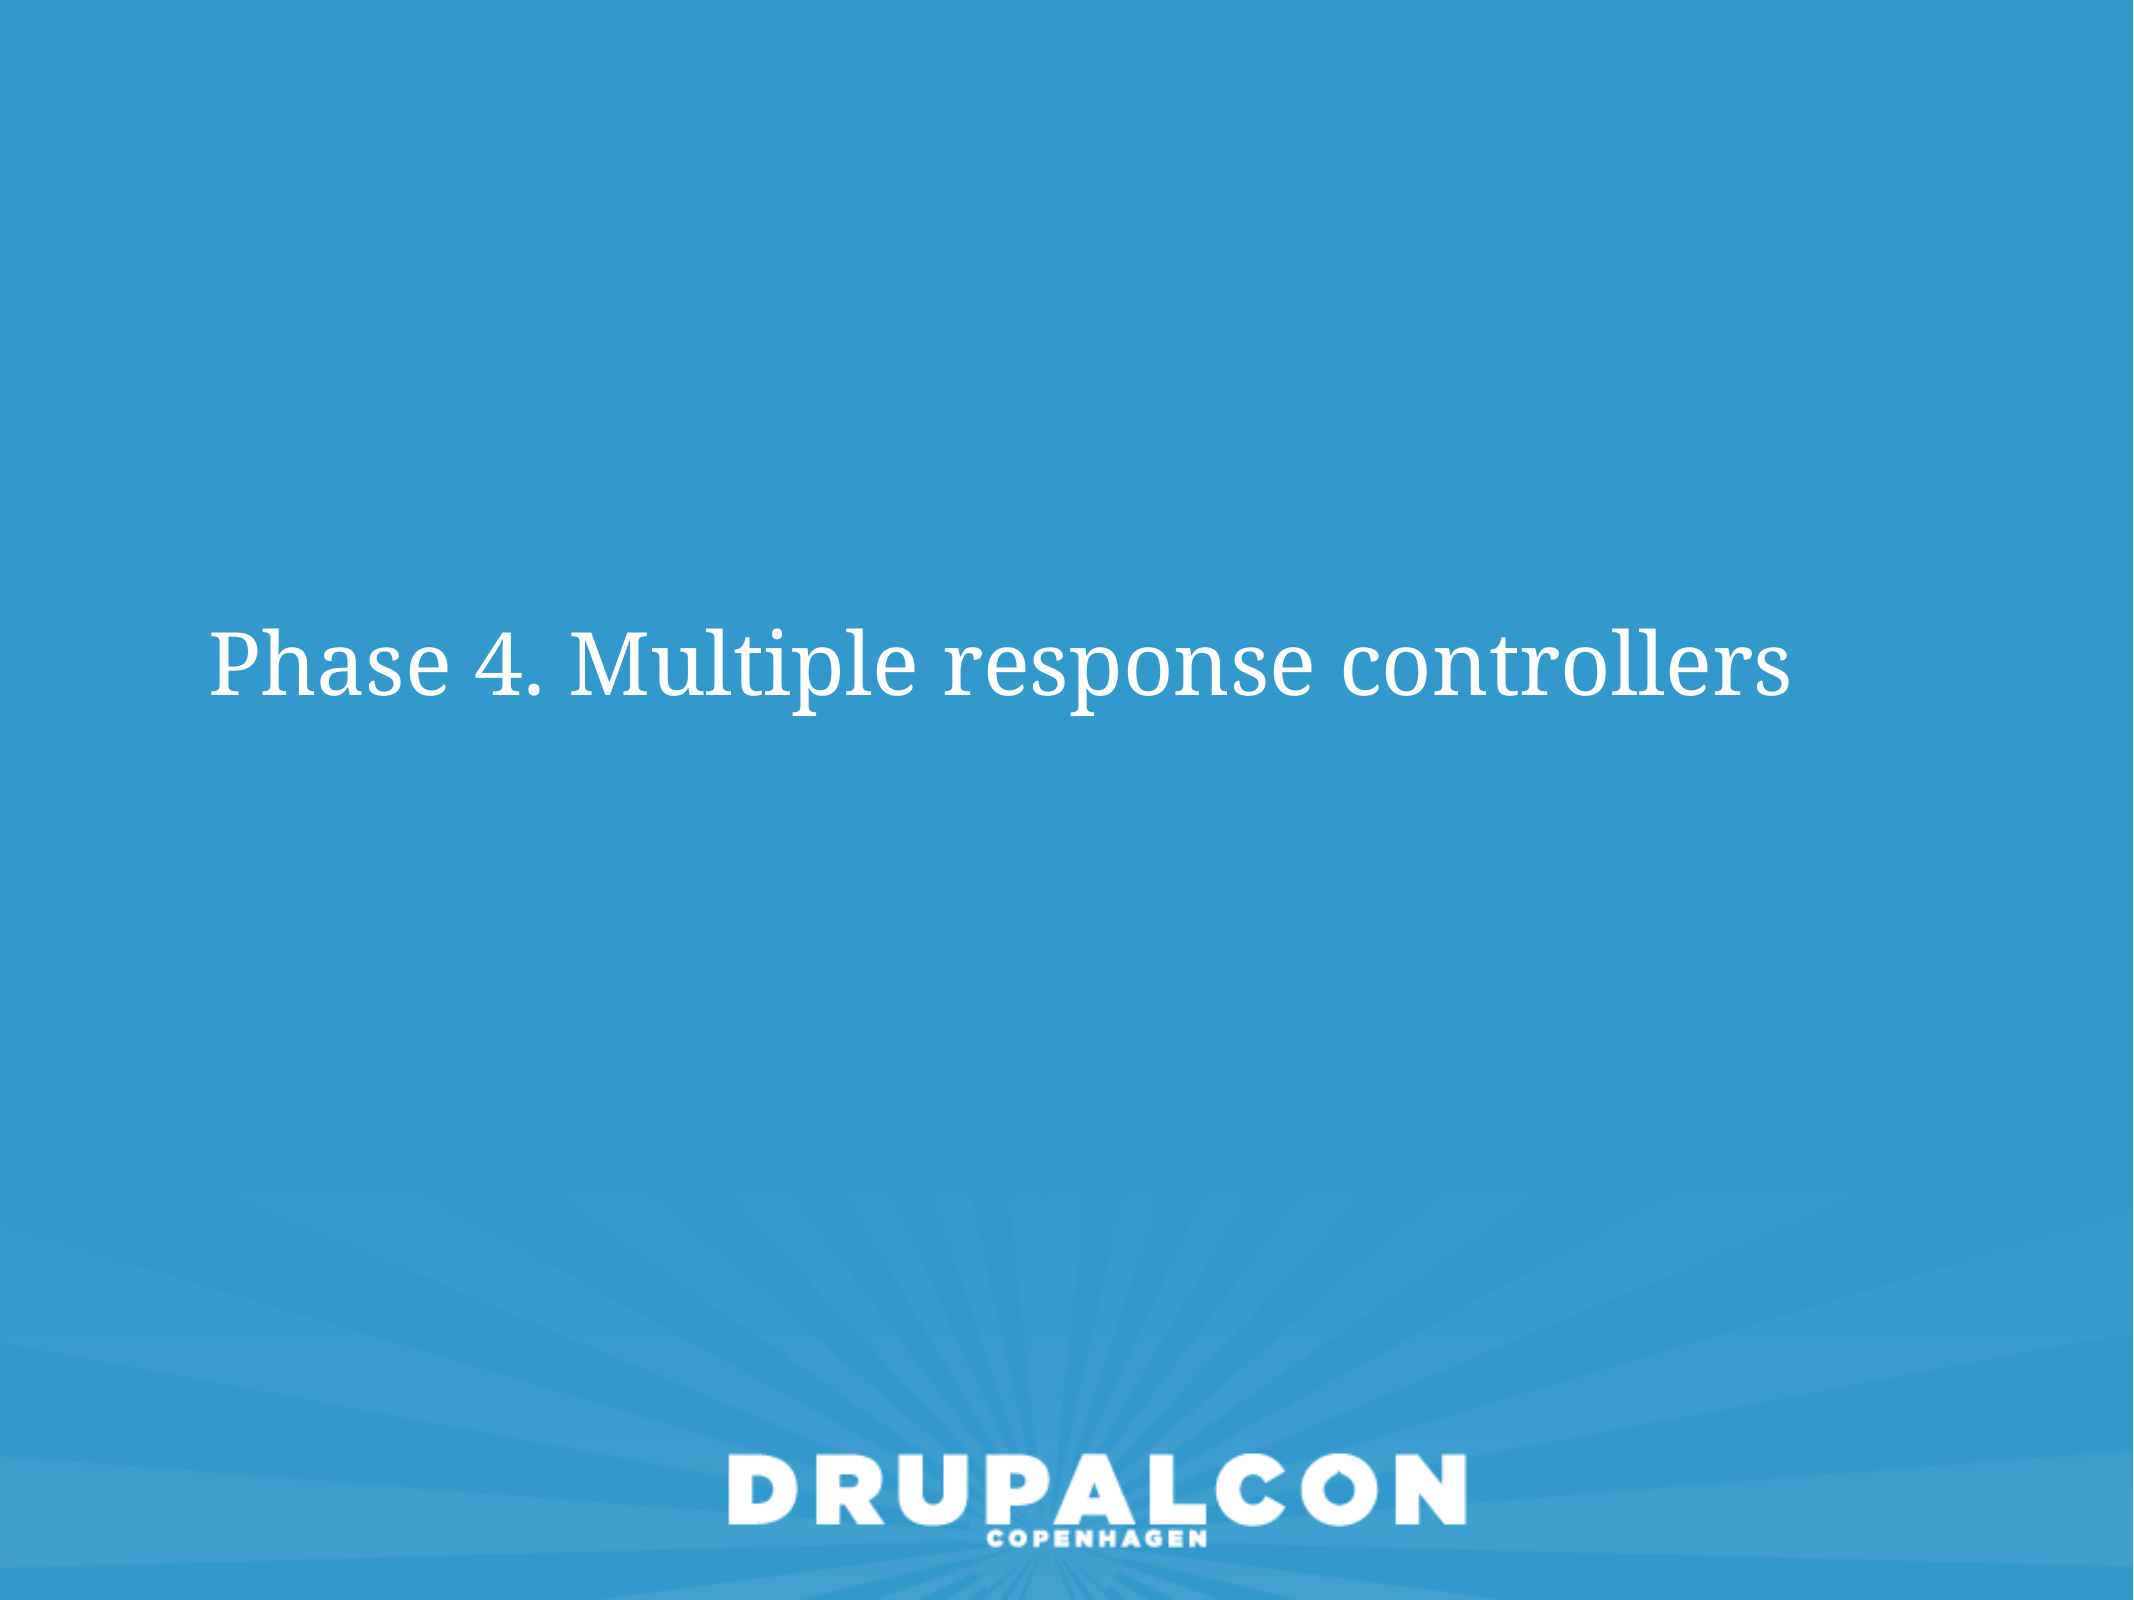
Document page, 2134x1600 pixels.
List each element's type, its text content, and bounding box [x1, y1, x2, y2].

subtitle Phase 4. Multiple response controllers [208, 30, 1925, 1291]
picture [0, 0, 2134, 1600]
